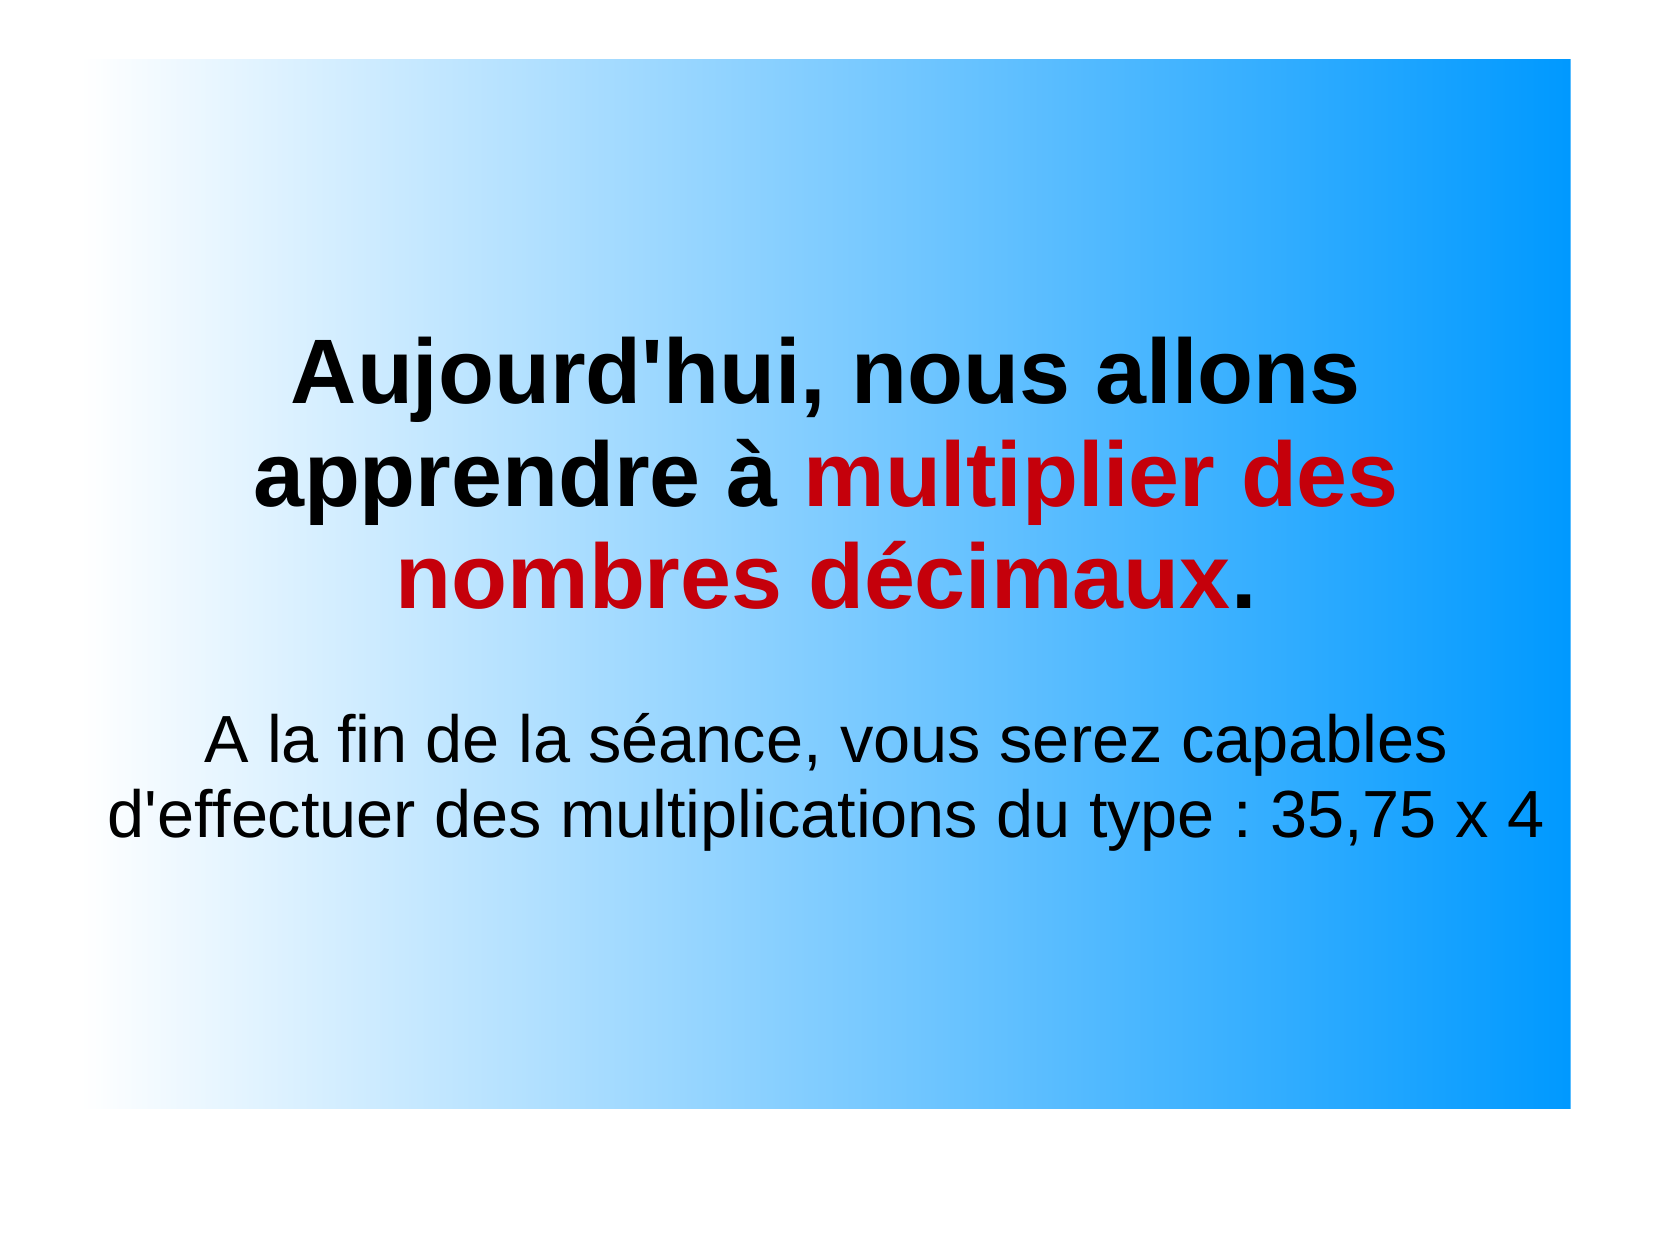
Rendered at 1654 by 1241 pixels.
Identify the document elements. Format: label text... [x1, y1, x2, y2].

text_box Aujourd'hui, nous allons apprendre à multiplier des nombres décimaux. A la fin de la séance, vous serez capables d'effectuer des multiplications du type : 35,75 x 4 [82, 59, 1571, 1109]
